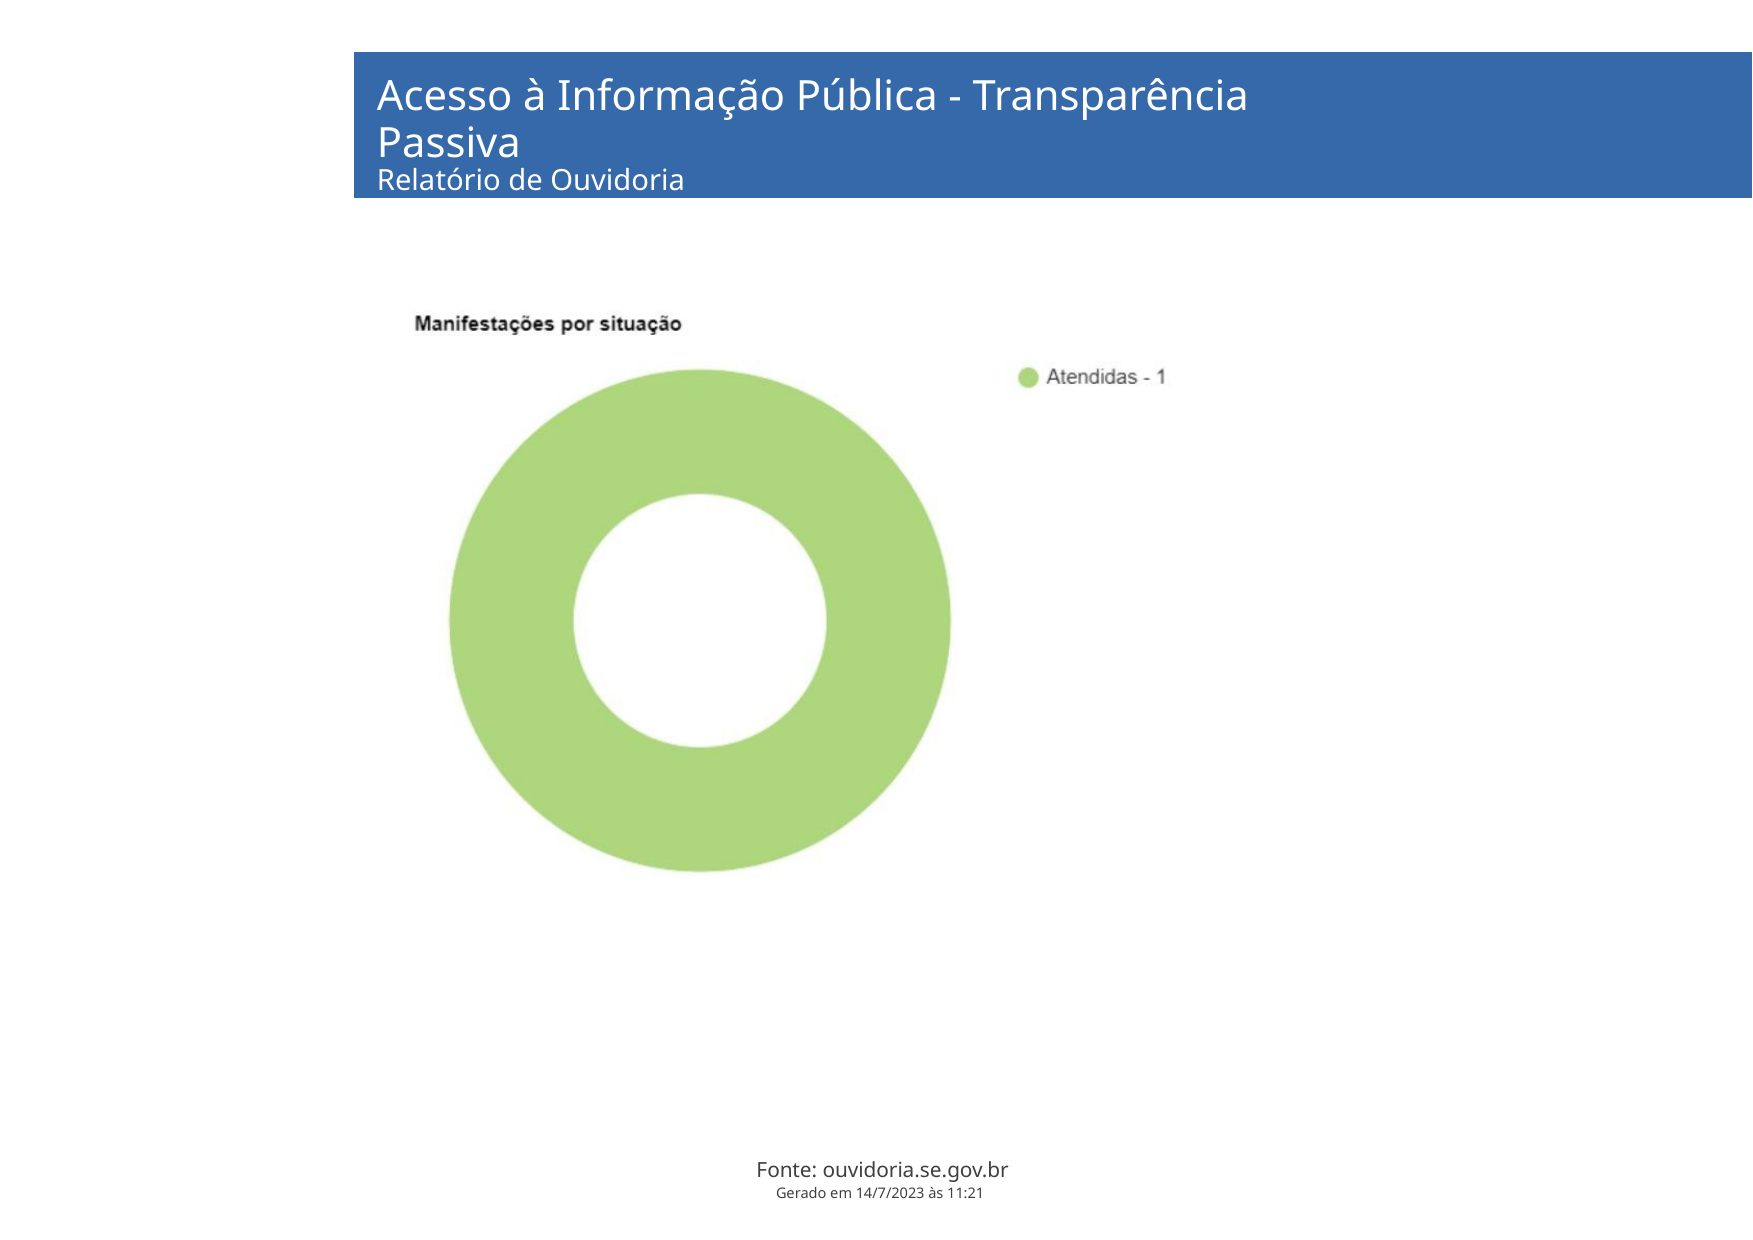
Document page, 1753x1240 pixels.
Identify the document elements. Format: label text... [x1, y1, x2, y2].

text_box Acesso à Informação Pública - Transparência Passiva Relatório de Ouvidoria SETUR - Março a Março de 2023 [376, 72, 1403, 228]
text_box [155, 211, 1599, 1028]
text_box Fonte: ouvidoria.se.gov.br Gerado em 14/7/2023 às 11:21 [756, 1158, 1023, 1202]
text_box [354, 52, 1752, 198]
